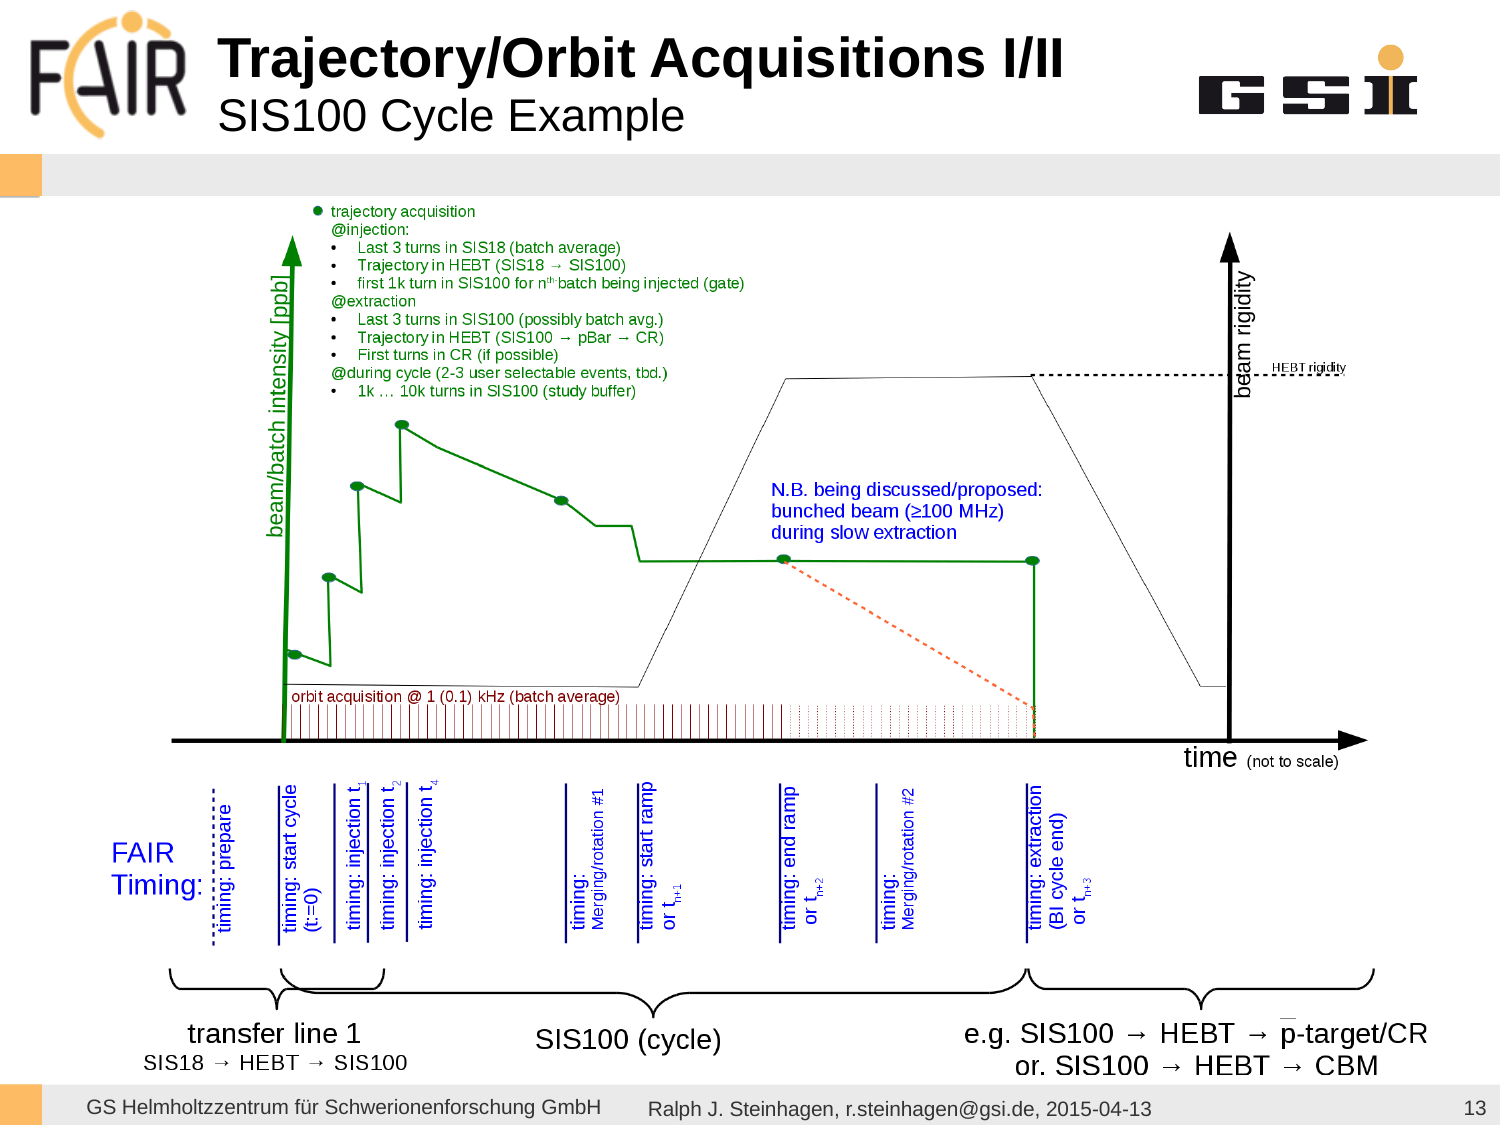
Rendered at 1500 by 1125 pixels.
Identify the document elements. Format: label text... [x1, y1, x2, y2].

title Trajectory/Orbit Acquisitions I/II SIS100 Cycle Example [217, 20, 1109, 147]
picture [30, 9, 187, 141]
picture [93, 200, 1431, 1075]
picture [1197, 42, 1419, 117]
